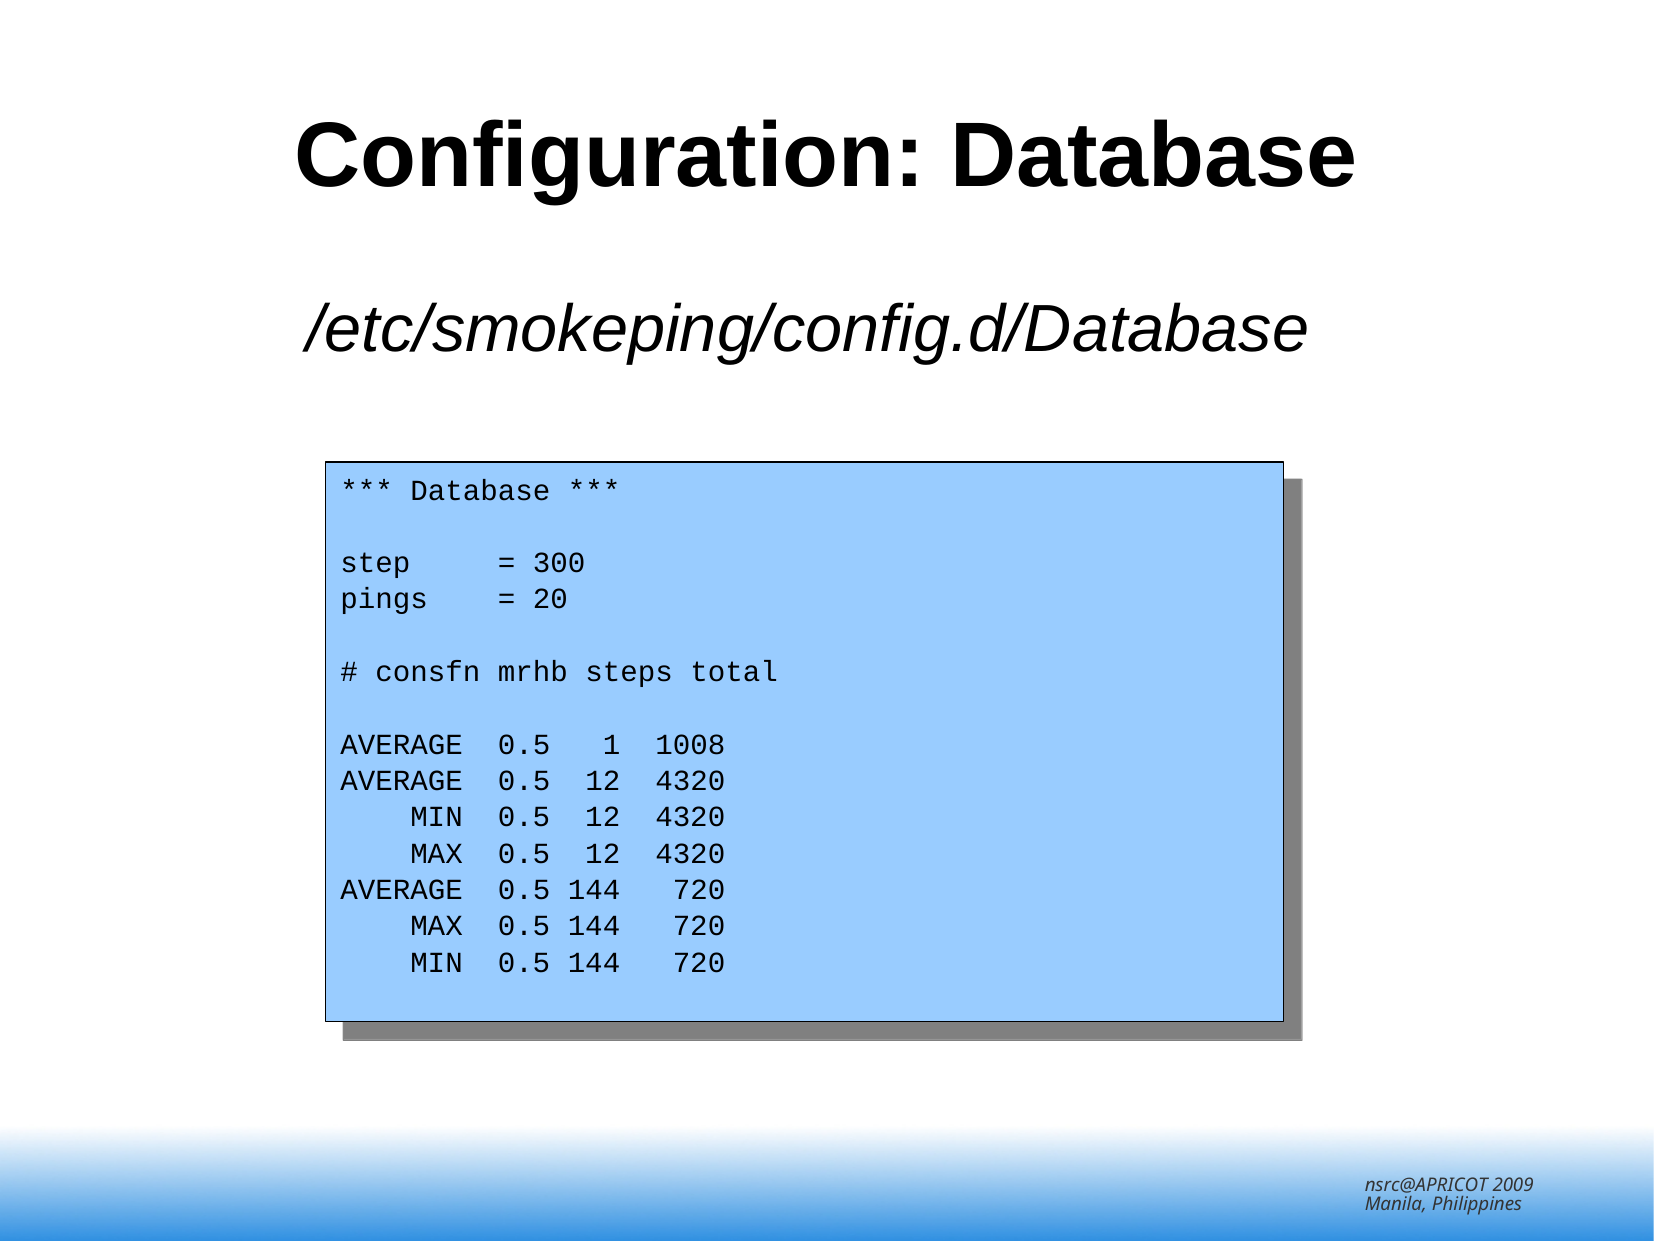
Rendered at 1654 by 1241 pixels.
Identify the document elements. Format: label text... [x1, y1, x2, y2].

text_box *** Database *** step = 300 pings = 20 # consfn mrhb steps total AVERAGE 0.5 1 1008 AVERAGE 0.5 12 4320 MIN 0.5 12 4320 MAX 0.5 12 4320 AVERAGE 0.5 144 720 MAX 0.5 144 720 MIN 0.5 144 720 [325, 461, 1284, 1022]
picture [0, 1124, 1654, 1241]
title Configuration: Database [82, 49, 1571, 257]
text_box /etc/smokeping/config.d/Database [291, 274, 1329, 373]
